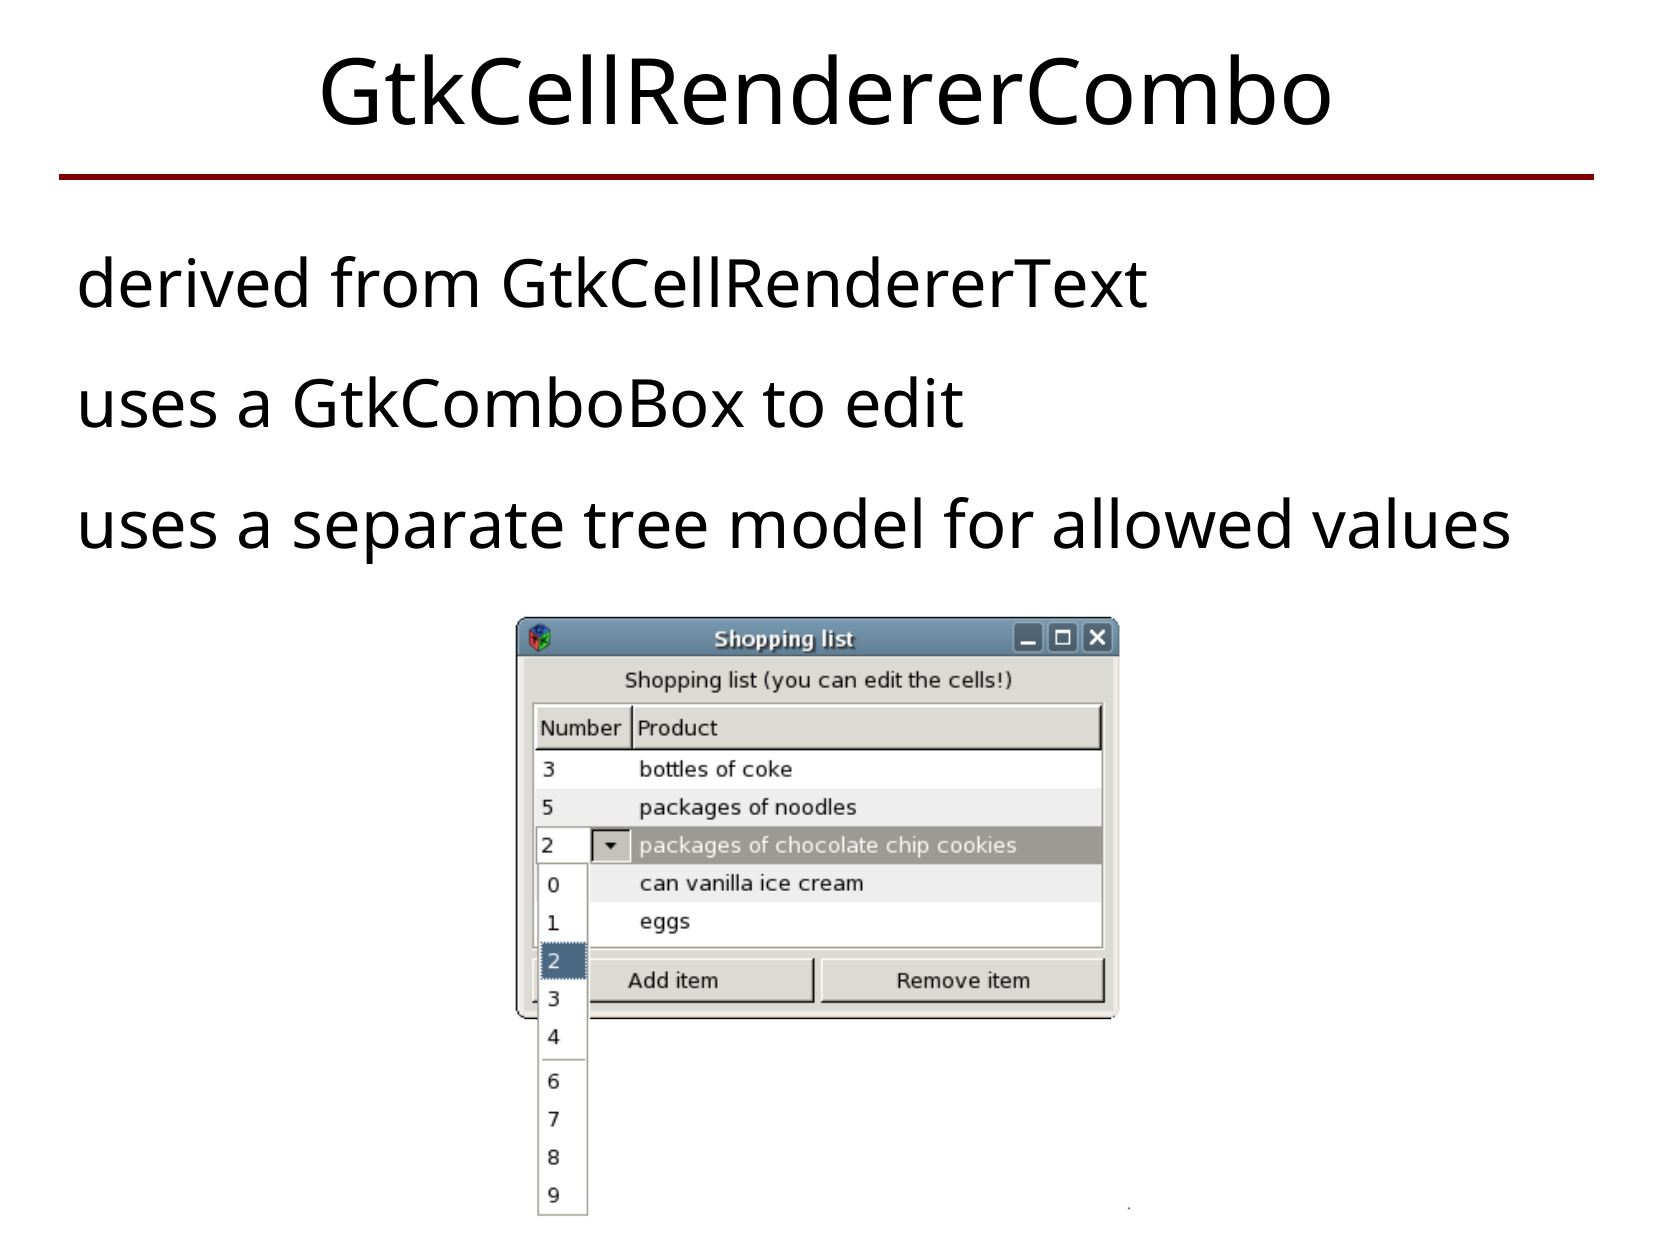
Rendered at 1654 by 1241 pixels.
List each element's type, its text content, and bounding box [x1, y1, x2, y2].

title GtkCellRendererCombo [59, 0, 1595, 178]
picture [498, 607, 1130, 1226]
list derived from GtkCellRendererText uses a GtkComboBox to edit uses a separate tree model for allowed values [59, 236, 1595, 1182]
